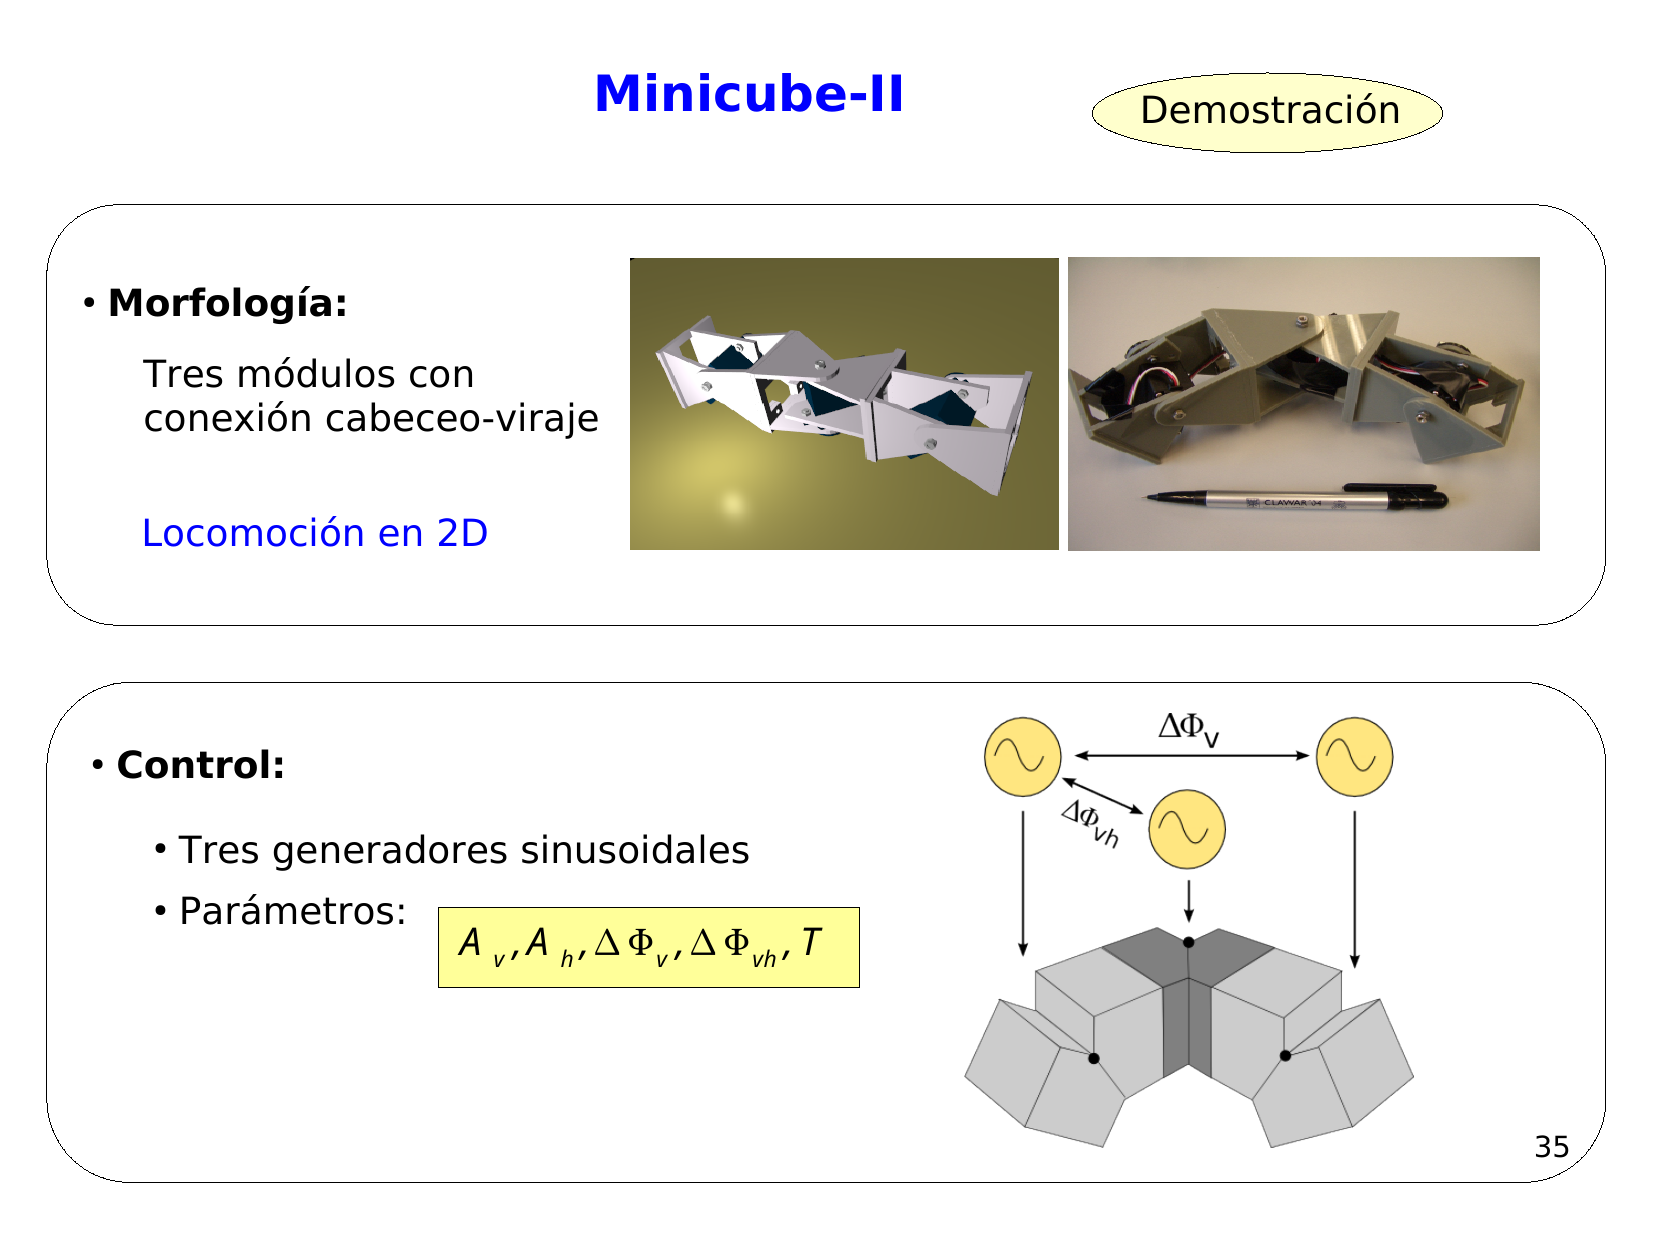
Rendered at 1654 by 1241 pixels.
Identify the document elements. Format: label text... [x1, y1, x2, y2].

text_box [1162, 72, 1373, 81]
text_box Minicube-II [578, 57, 921, 131]
text_box Demostración [1125, 81, 1417, 141]
picture [1068, 257, 1540, 551]
text_box [438, 907, 860, 988]
text_box [1142, 141, 1393, 153]
picture [964, 713, 1414, 1148]
text_box [1092, 89, 1125, 137]
text_box Control: [76, 736, 302, 795]
text_box Morfología: [67, 274, 378, 333]
text_box Tres generadores sinusoidales Parámetros: [138, 821, 766, 941]
text_box Tres módulos con conexión cabeceo-viraje [128, 345, 630, 448]
text_box Locomoción en 2D [126, 504, 505, 563]
text_box [1417, 92, 1443, 134]
chart [450, 920, 833, 975]
picture [630, 258, 1059, 550]
